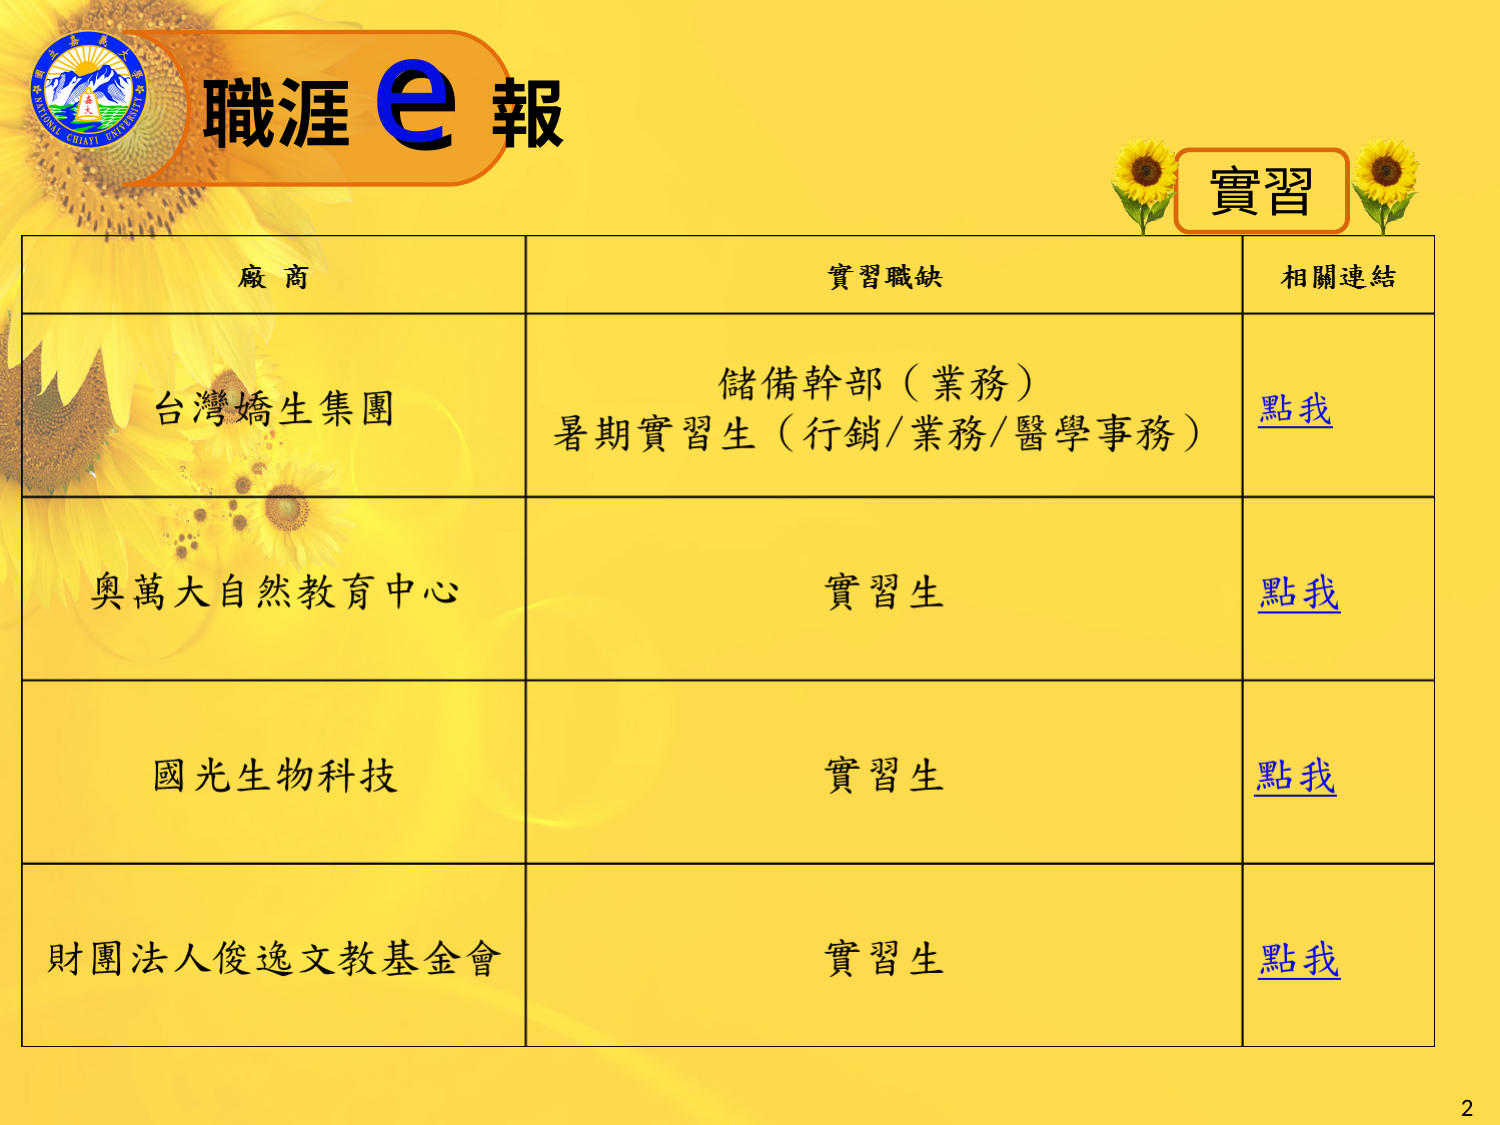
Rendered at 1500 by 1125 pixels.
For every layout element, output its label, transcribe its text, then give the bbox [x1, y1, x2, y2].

picture [21, 135, 1435, 1047]
text_box 實習 [1194, 149, 1333, 231]
text_box [123, 32, 186, 86]
text_box [123, 130, 469, 185]
text_box 2 [1445, 1084, 1490, 1125]
text_box 職涯e報 [186, 0, 609, 181]
picture [29, 30, 148, 150]
